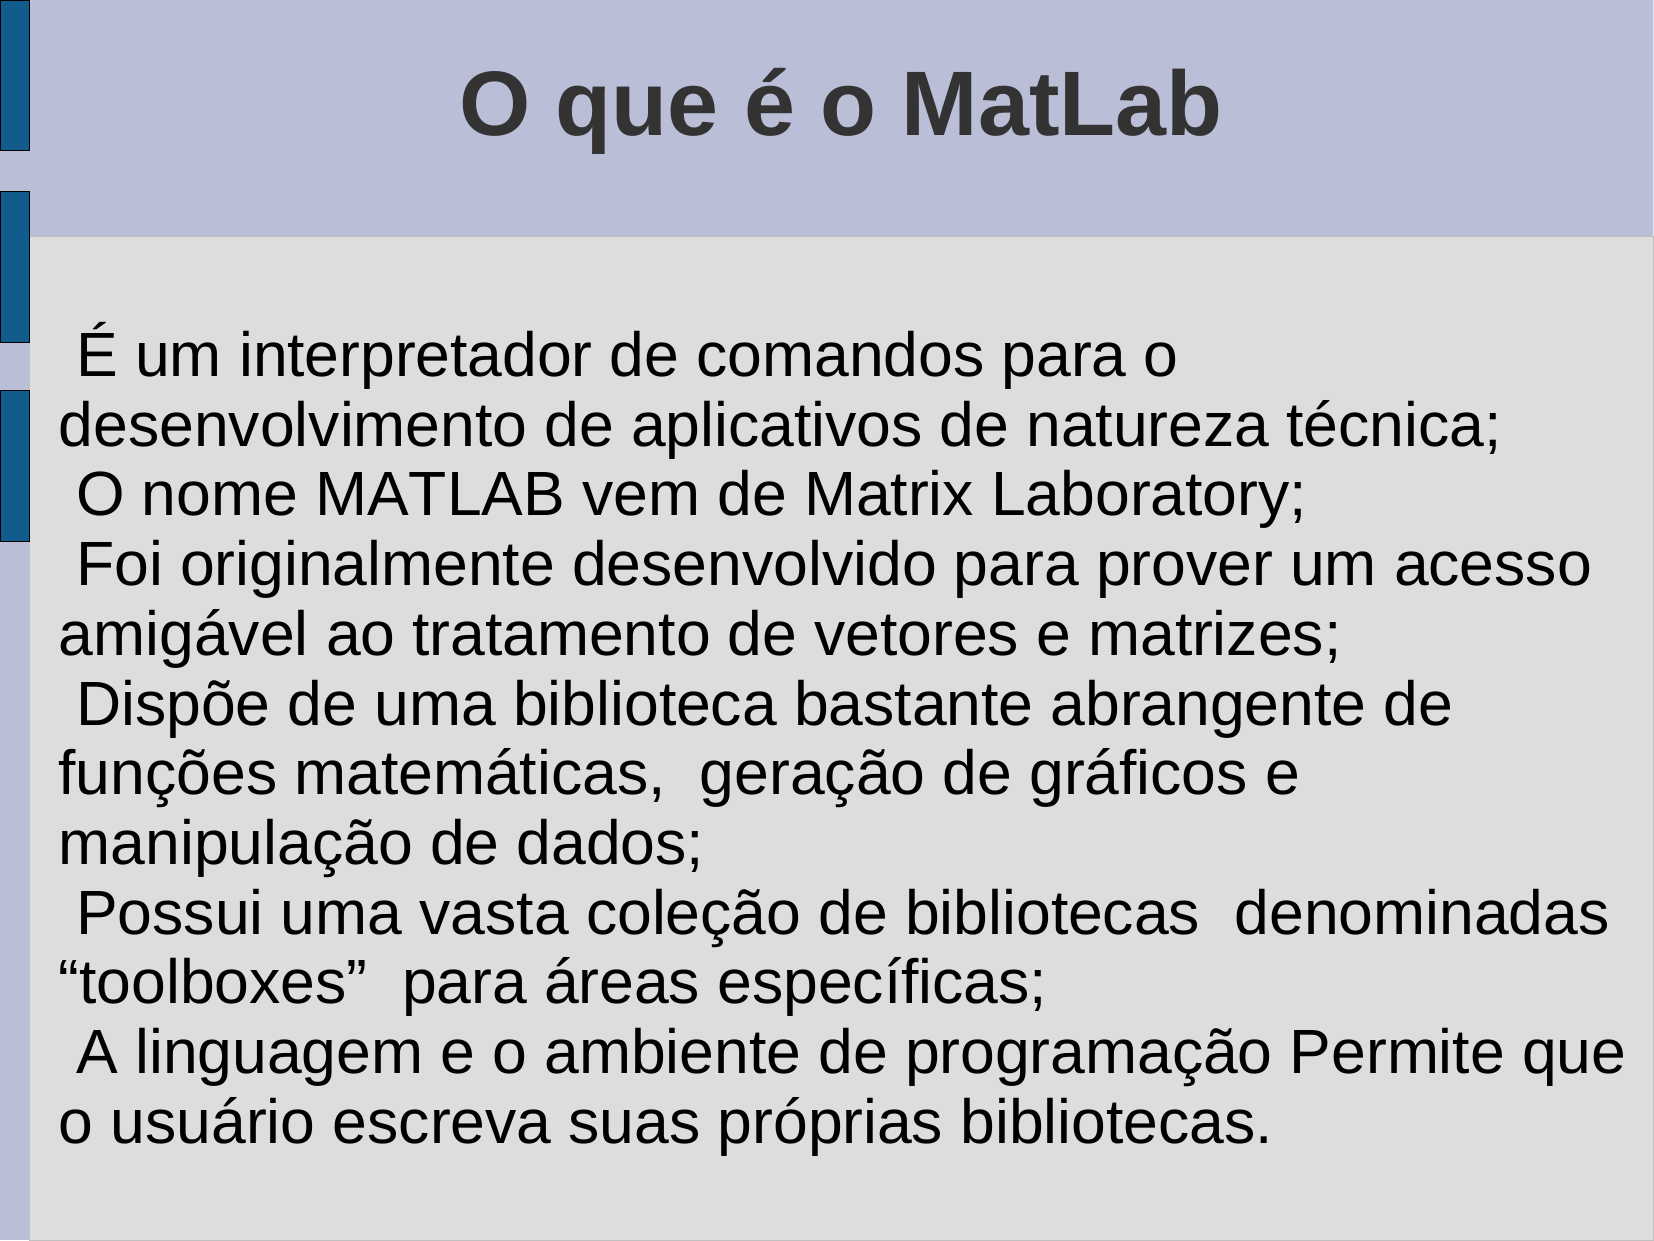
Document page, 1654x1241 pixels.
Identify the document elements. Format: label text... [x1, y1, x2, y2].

subtitle É um interpretador de comandos para o desenvolvimento de aplicativos de natureza técnica; O nome MATLAB vem de Matrix Laboratory; Foi originalmente desenvolvido para prover um acesso amigável ao tratamento de vetores e matrizes; Dispõe de uma biblioteca bastante abrangente de funções matemáticas, geração de gráficos e manipulação de dados; Possui uma vasta coleção de bibliotecas denominadas “toolboxes” para áreas específicas; A linguagem e o ambiente de programação Permite que o usuário escreva suas próprias bibliotecas. [59, 265, 1654, 1211]
title O que é o MatLab [29, 0, 1654, 208]
